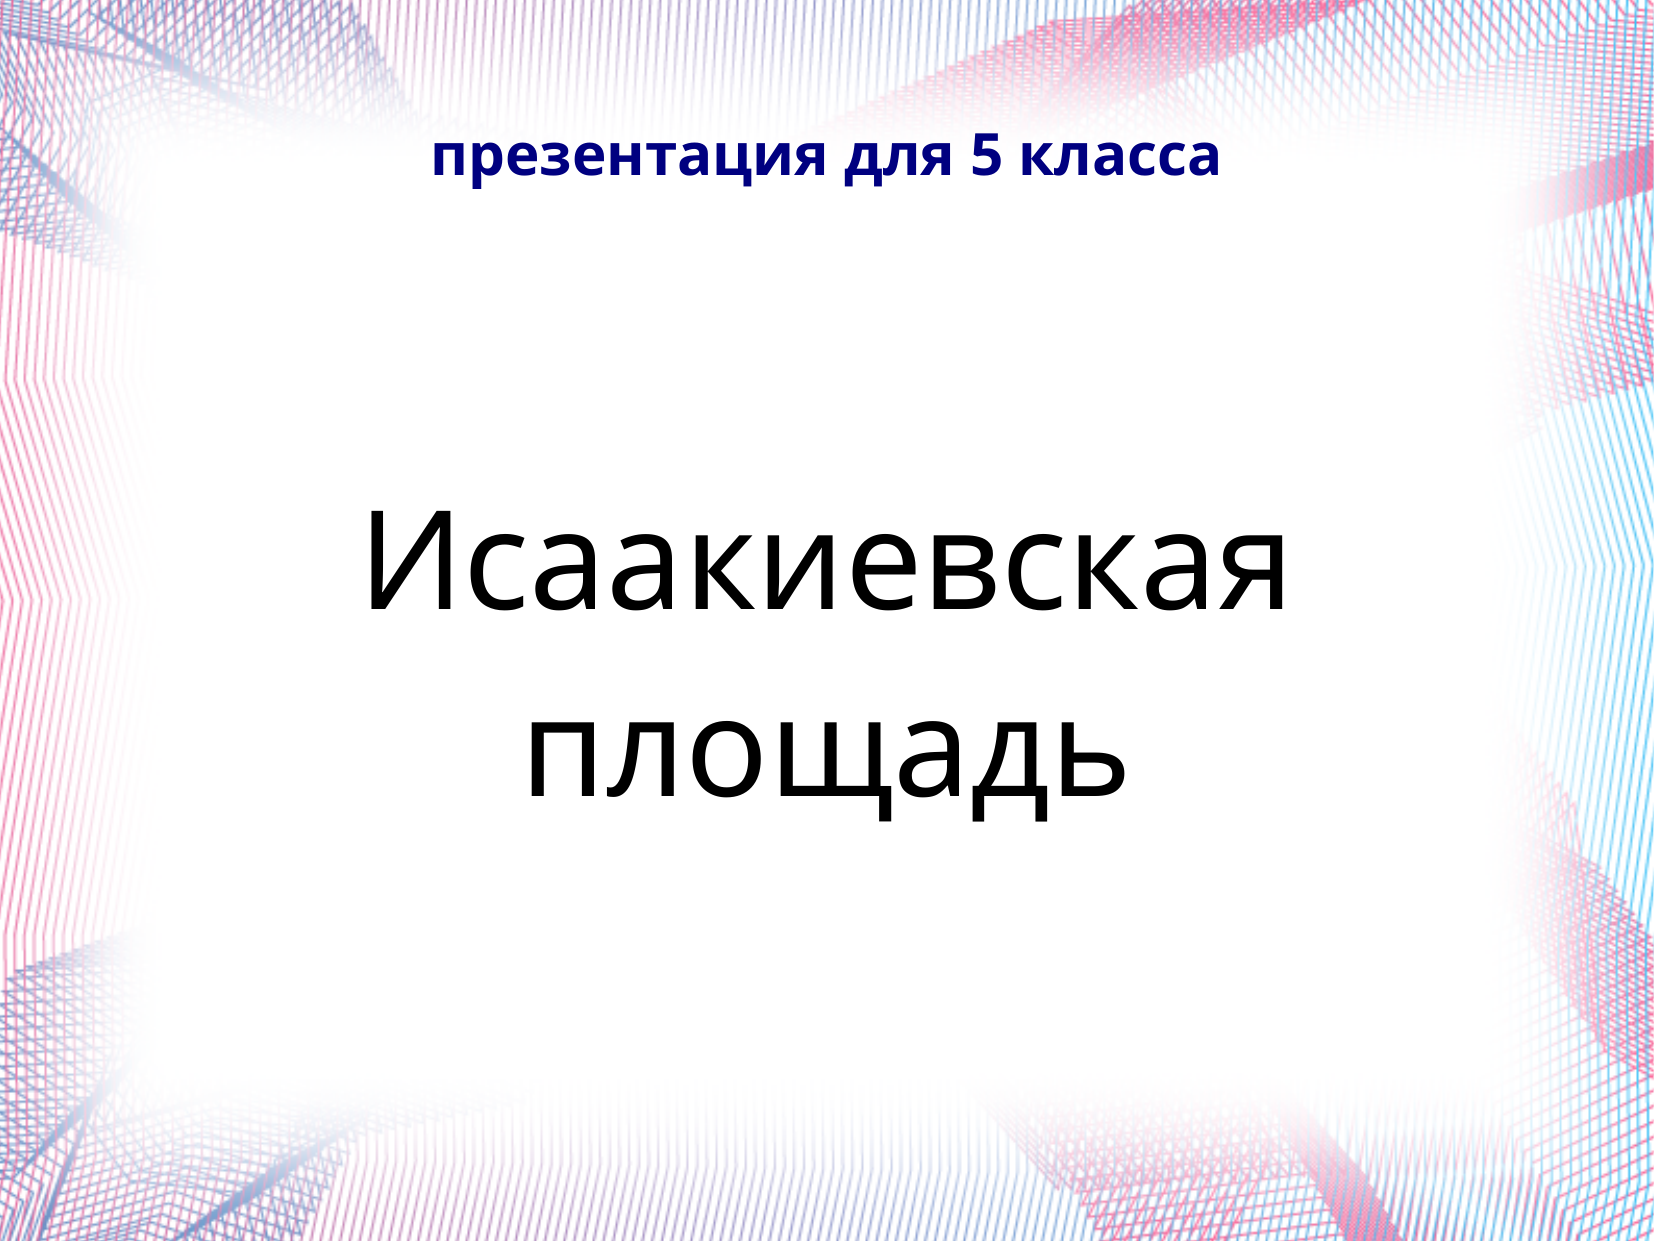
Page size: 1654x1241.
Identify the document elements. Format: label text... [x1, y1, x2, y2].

picture [0, 0, 1654, 1241]
subtitle Исаакиевская площадь [82, 290, 1571, 1010]
title презентация для 5 класса [82, 49, 1571, 257]
